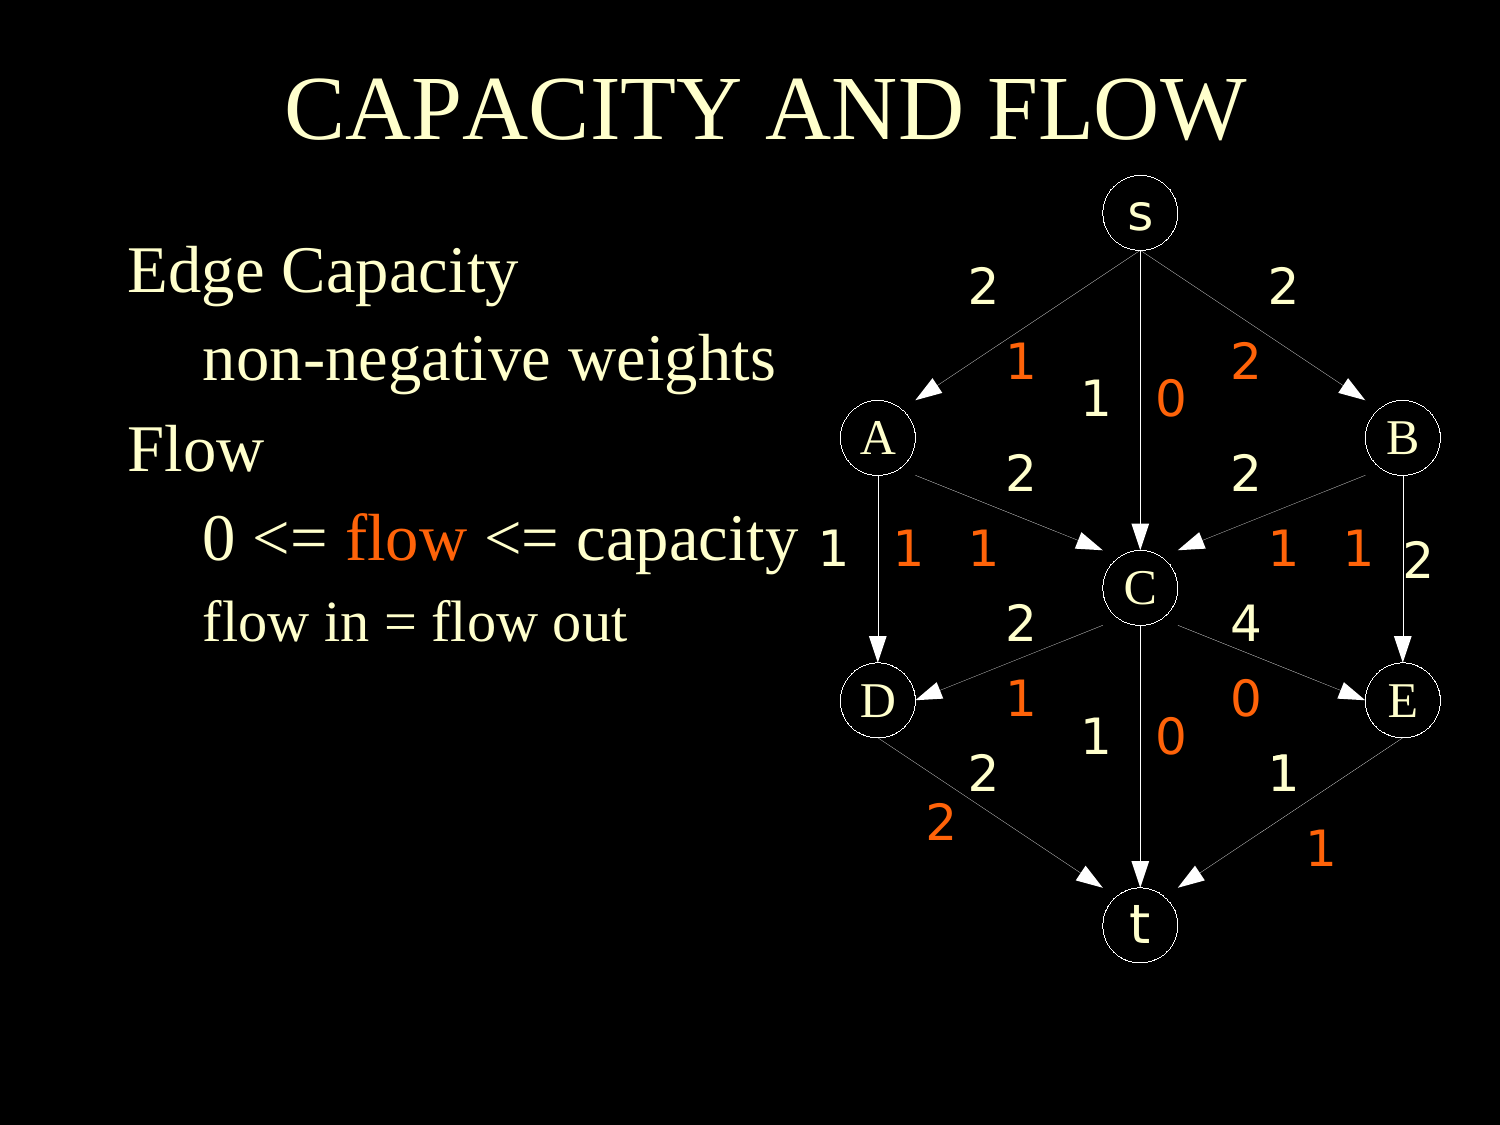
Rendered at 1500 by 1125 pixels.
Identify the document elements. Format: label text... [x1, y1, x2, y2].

text_box 2 [1215, 437, 1291, 513]
text_box 1 [953, 512, 1028, 588]
text_box 2 [952, 737, 1028, 813]
text_box s [1102, 175, 1178, 251]
text_box D [840, 662, 916, 738]
text_box 1 [1065, 362, 1141, 438]
text_box 0 [1215, 662, 1291, 738]
text_box 1 [1252, 512, 1327, 588]
text_box B [1365, 400, 1441, 476]
text_box 2 [990, 587, 1066, 662]
title CAPACITY AND FLOW [37, 50, 1496, 167]
text_box A [840, 400, 916, 476]
text_box t [1102, 887, 1178, 963]
text_box 1 [1327, 512, 1403, 588]
text_box 1 [1065, 700, 1140, 776]
text_box 0 [1140, 700, 1216, 776]
text_box C [1102, 550, 1178, 626]
text_box 1 [802, 512, 877, 588]
text_box 2 [910, 786, 986, 862]
text_box 1 [1290, 812, 1366, 888]
text_box 2 [1215, 325, 1291, 401]
text_box 1 [990, 325, 1066, 401]
text_box 0 [1141, 362, 1216, 438]
text_box 1 [990, 662, 1066, 738]
text_box 4 [1215, 587, 1291, 662]
text_box E [1365, 662, 1441, 738]
text_box 1 [877, 512, 953, 588]
text_box 2 [1252, 250, 1328, 326]
text_box 2 [1387, 525, 1463, 601]
text_box 2 [952, 250, 1028, 326]
text_box 1 [1252, 737, 1328, 813]
text_box 2 [990, 437, 1066, 513]
list Edge Capacity non-negative weights Flow 0 <= flow <= capacity flow in = flow out [112, 224, 863, 1083]
